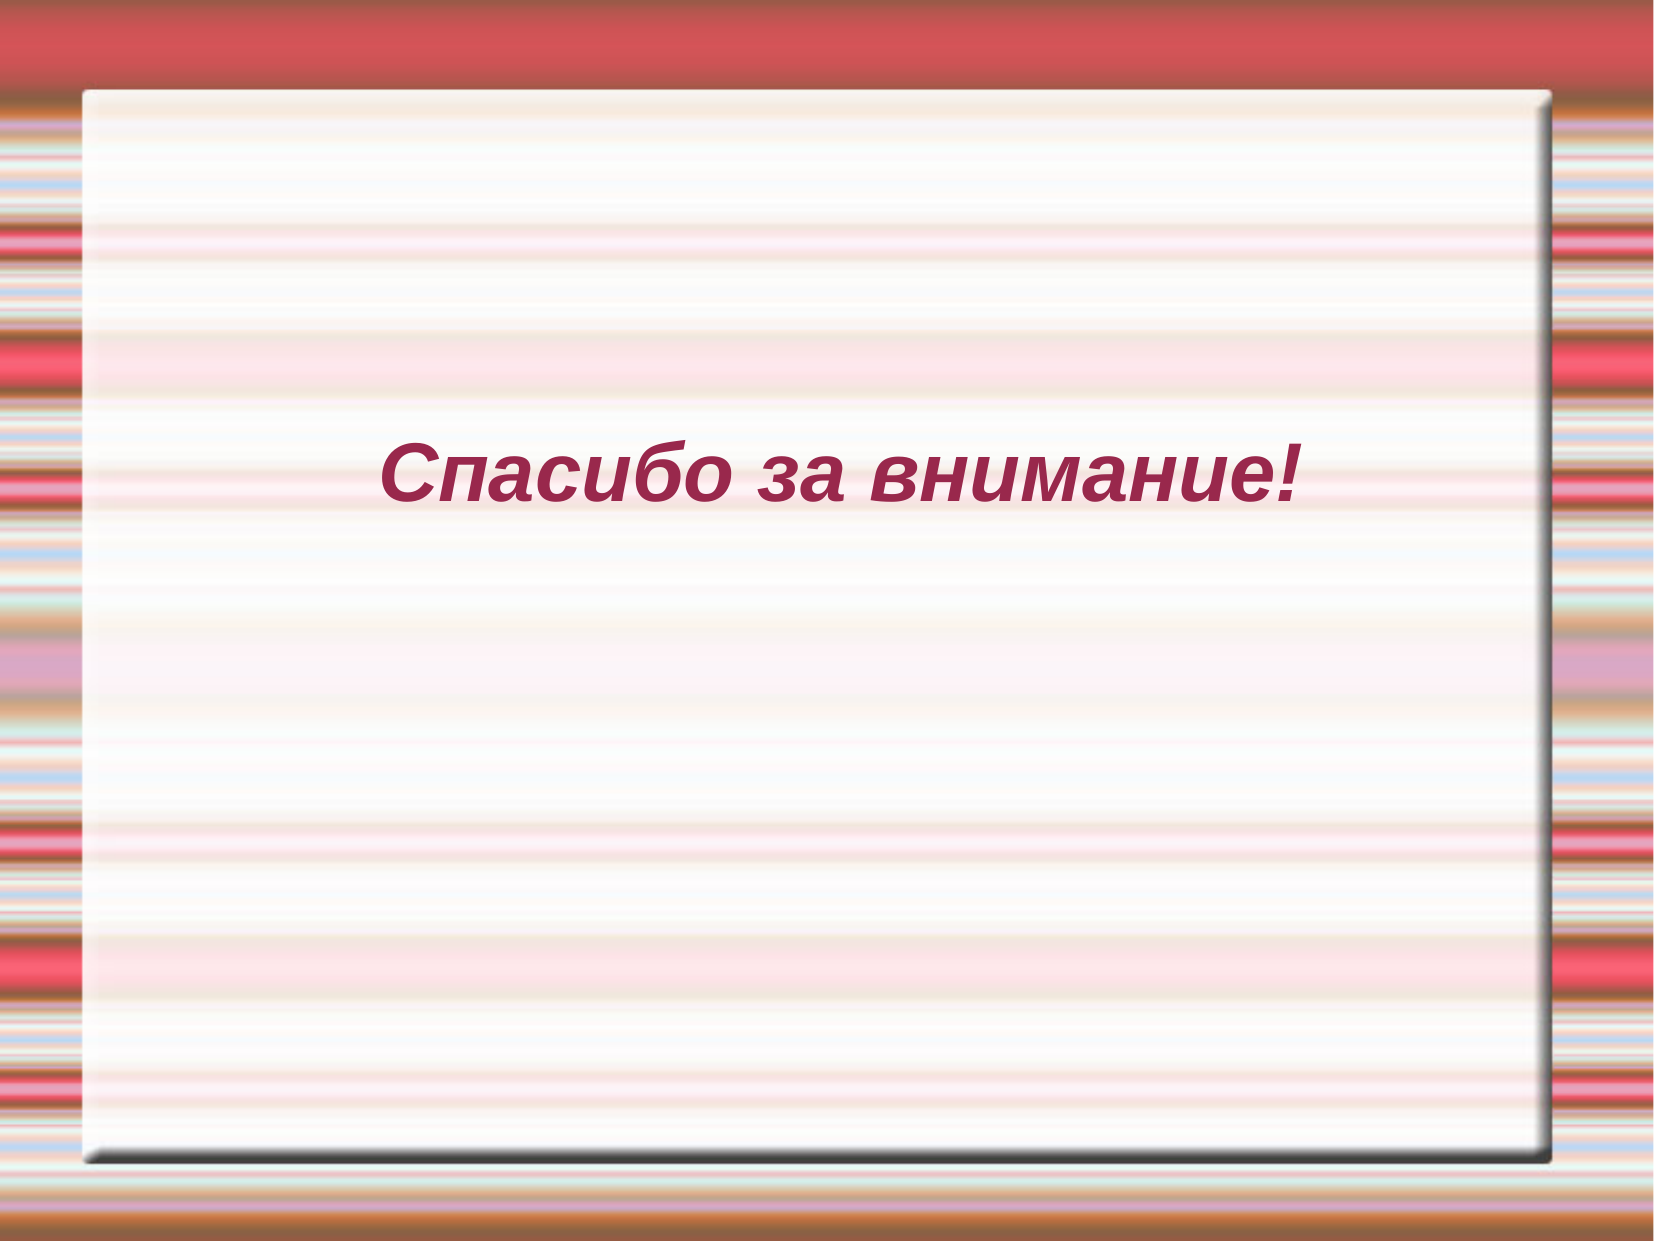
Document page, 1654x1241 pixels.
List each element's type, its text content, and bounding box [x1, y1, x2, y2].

title Спасибо за внимание! [123, 295, 1536, 650]
picture [0, 0, 1654, 1241]
